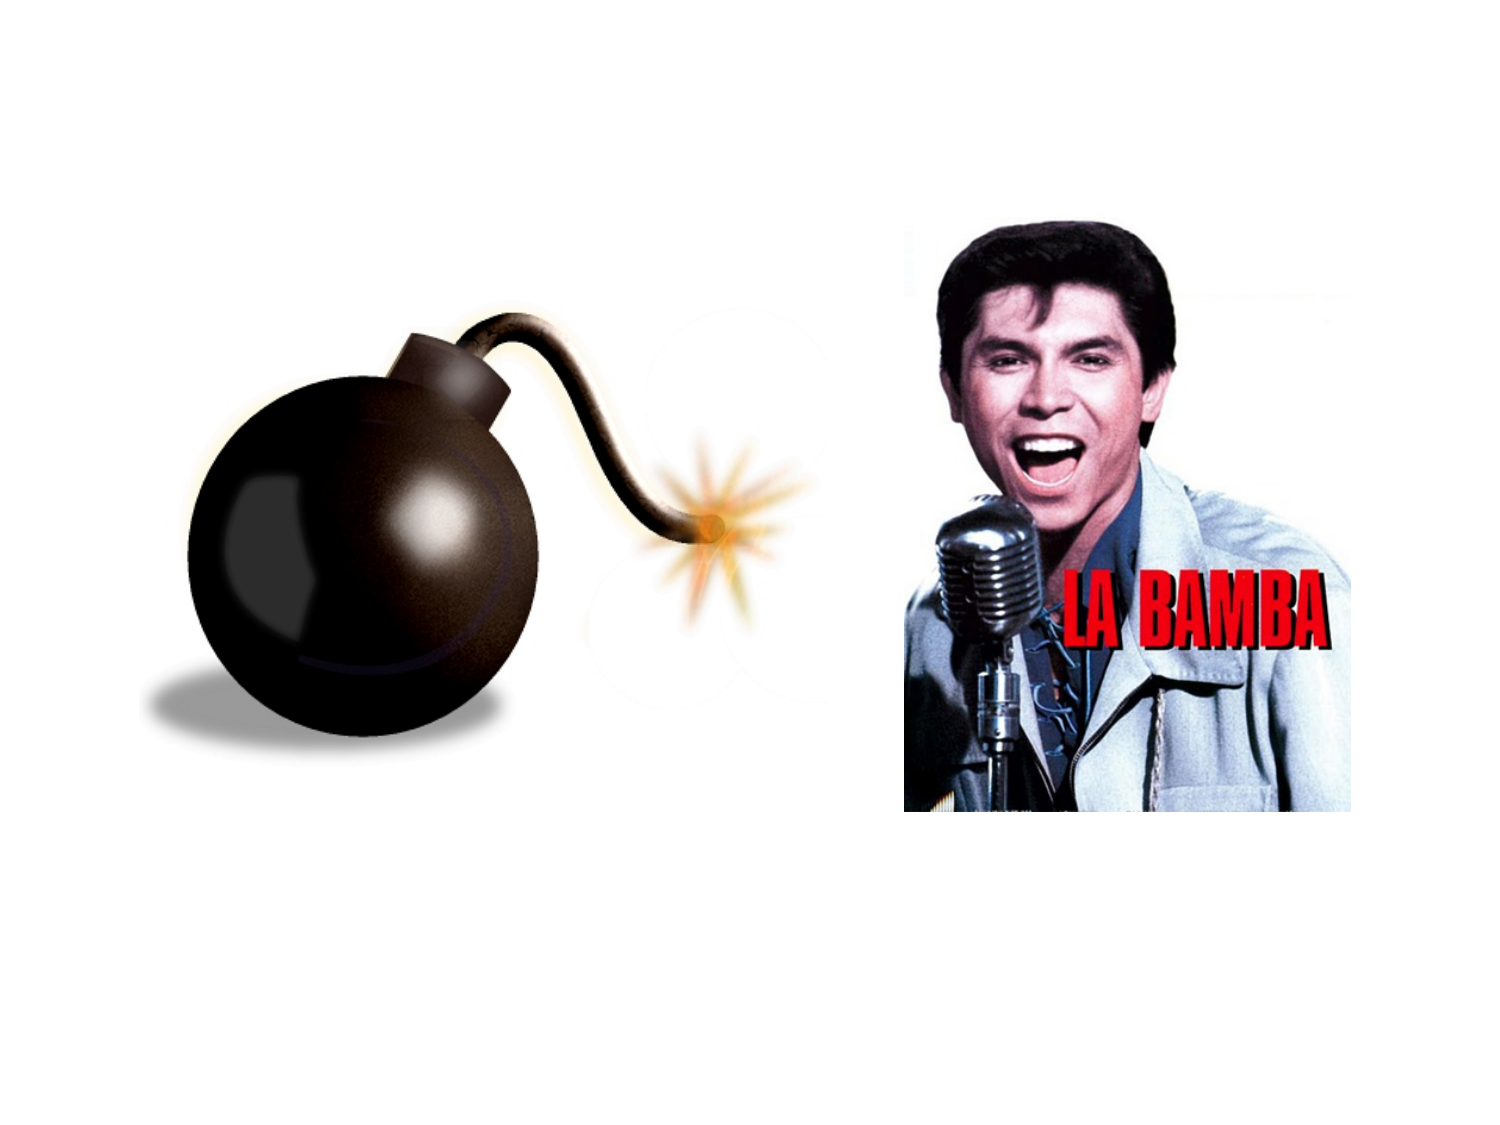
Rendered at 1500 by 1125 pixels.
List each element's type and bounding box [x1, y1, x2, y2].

picture [904, 217, 1351, 812]
picture [139, 299, 827, 769]
